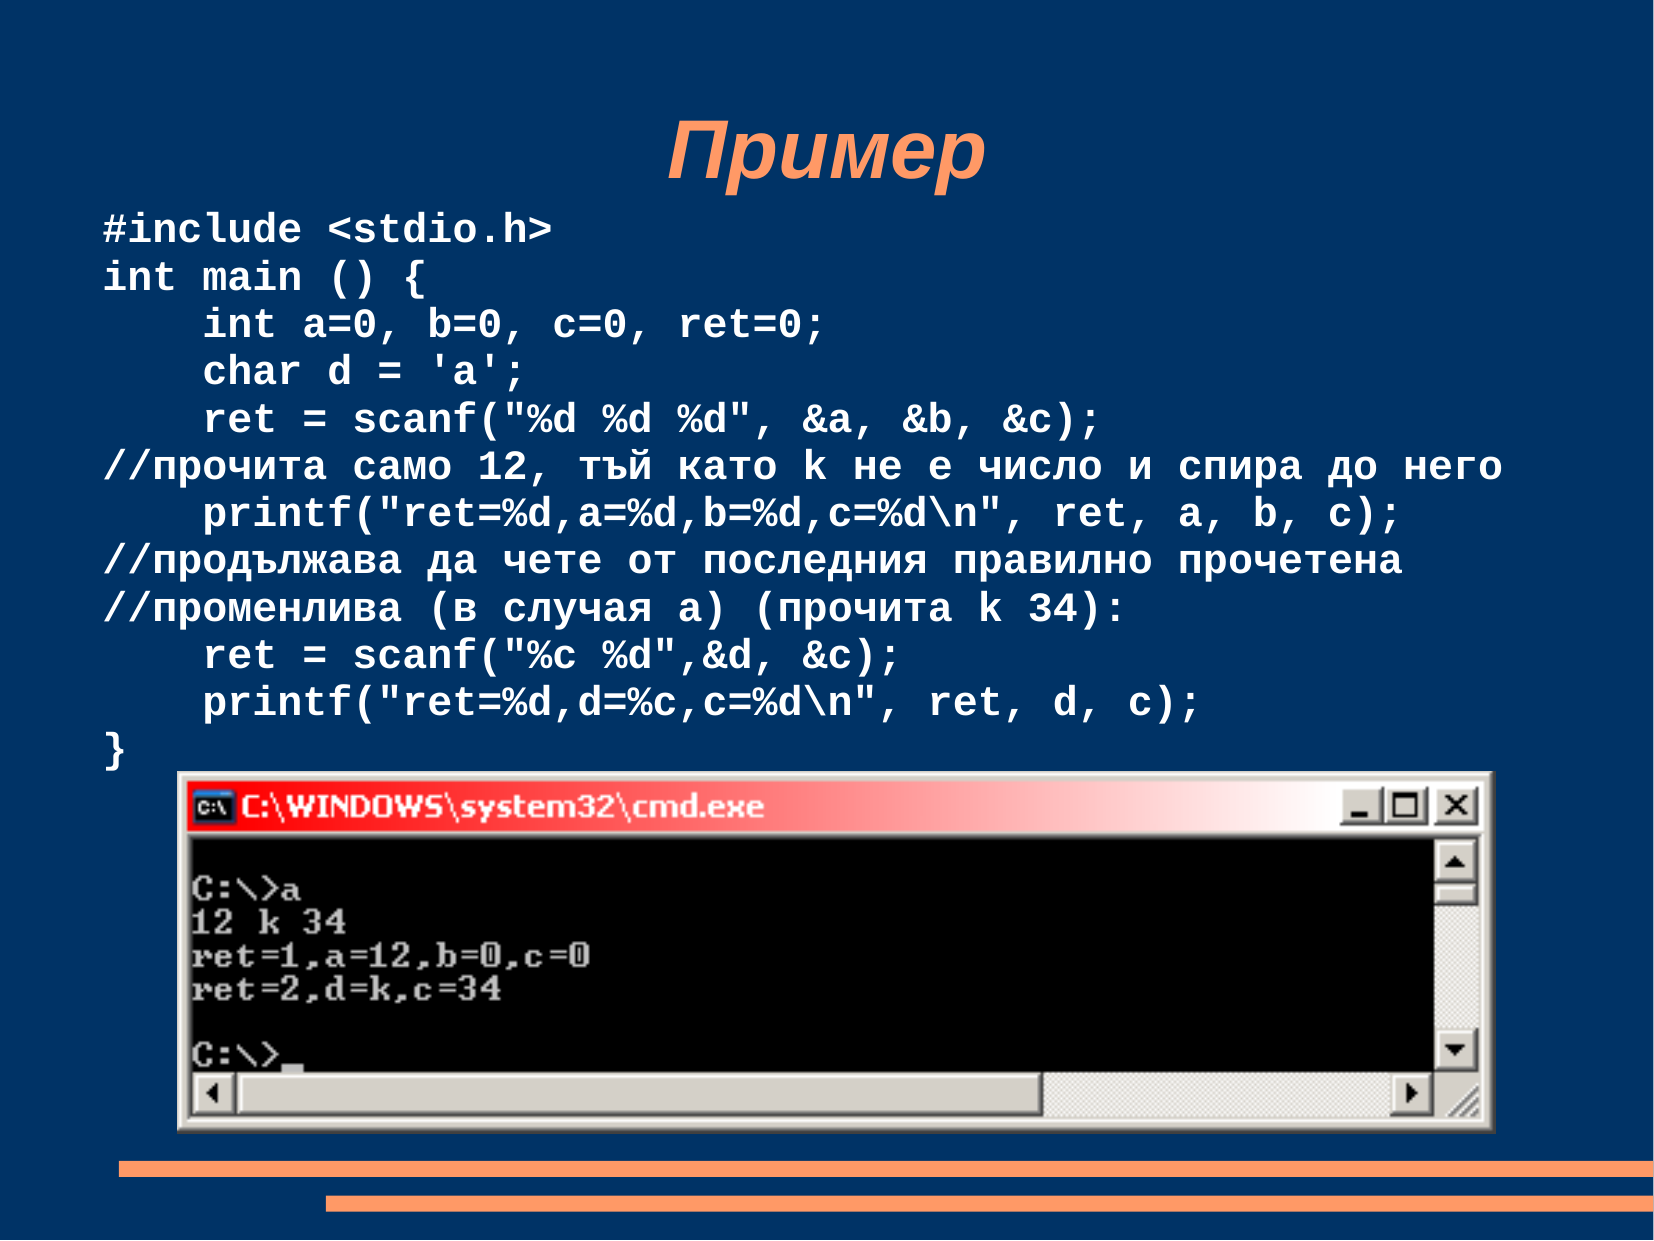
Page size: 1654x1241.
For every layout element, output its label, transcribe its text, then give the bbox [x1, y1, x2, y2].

text_box #include <stdio.h> int main () { int a=0, b=0, c=0, ret=0; char d = 'a'; ret = scanf("%d %d %d", &a, &b, &c); //прочита само 12, тъй като k не е число и спира до него printf("ret=%d,a=%d,b=%d,c=%d\n", ret, a, b, c); //продължава да чете от последния правилно прочетена //променлива (в случая a) (прочита k 34): ret = scanf("%c %d",&d, &c); printf("ret=%d,d=%c,c=%d\n", ret, d, c); } [87, 200, 1634, 790]
picture [177, 771, 1496, 1135]
title Пример [121, 46, 1534, 200]
